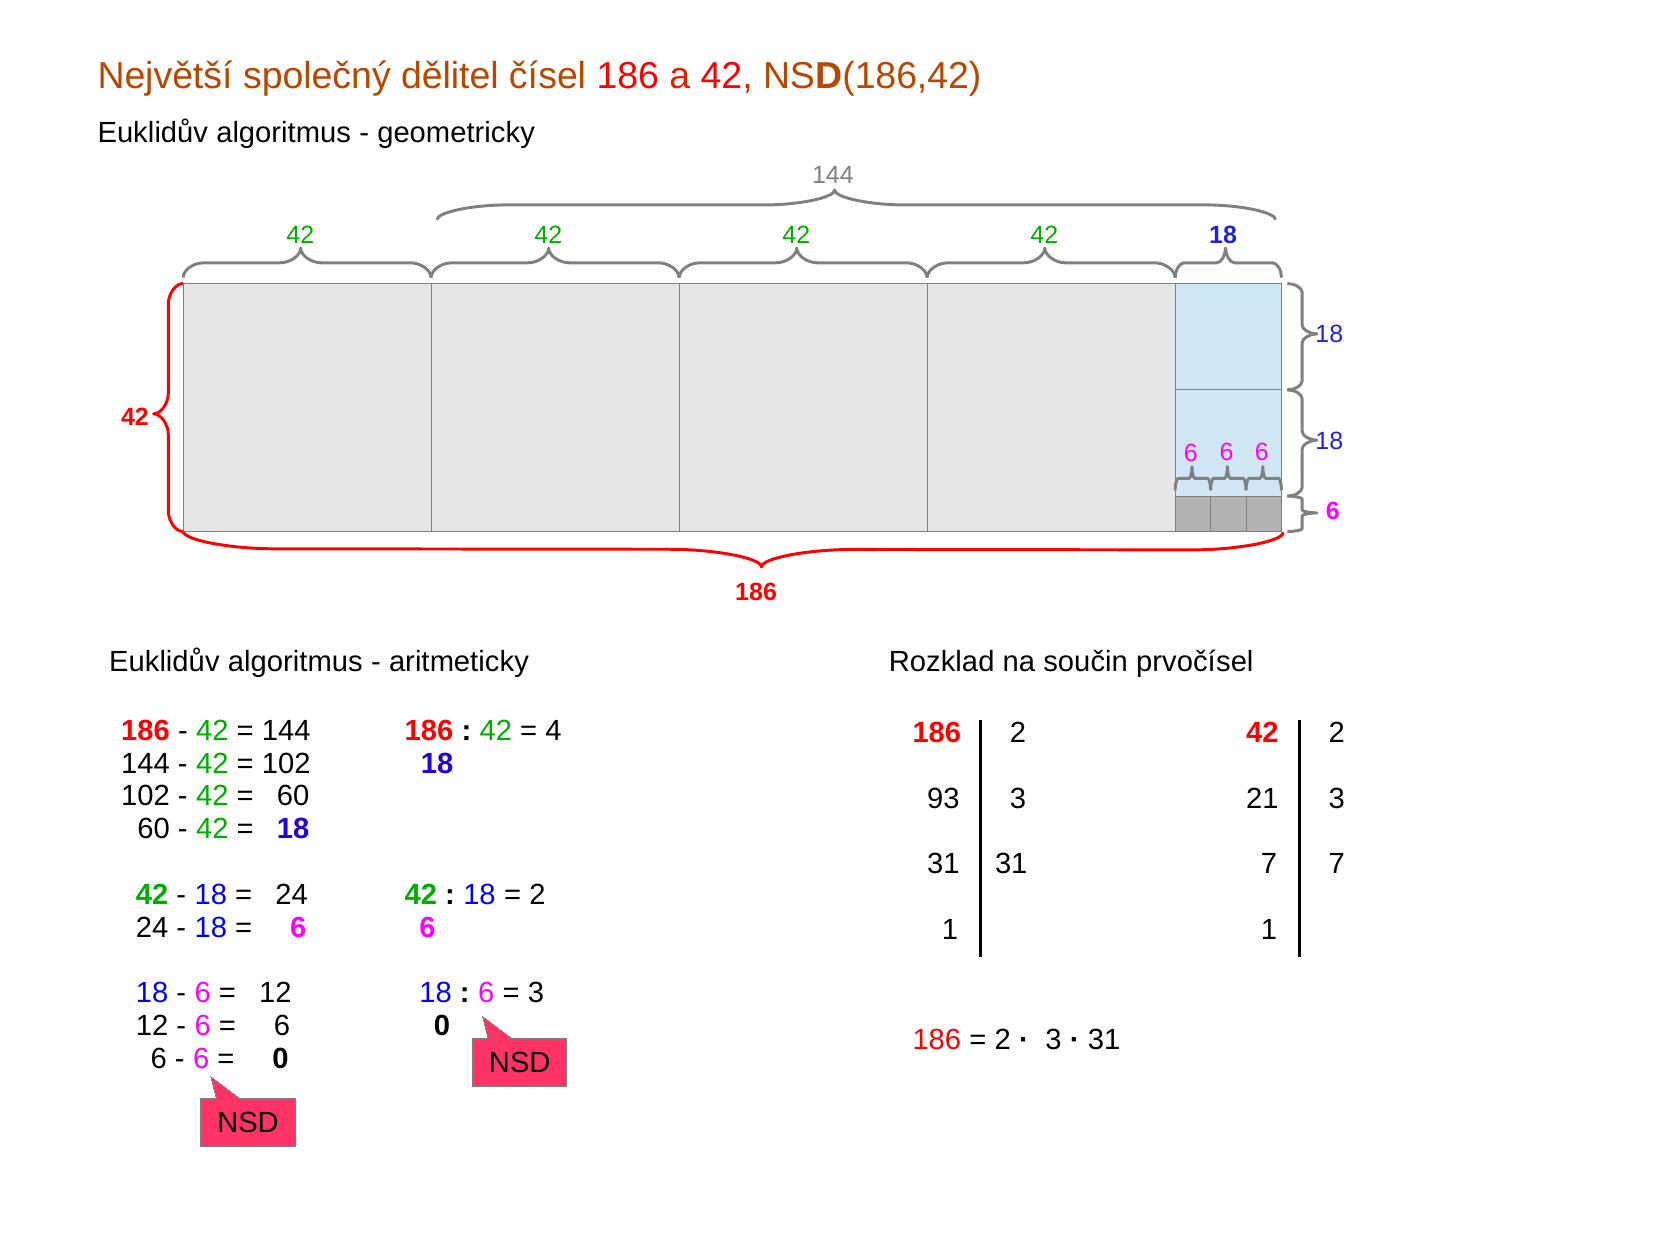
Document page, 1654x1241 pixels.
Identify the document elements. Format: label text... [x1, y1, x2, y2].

text_box Největší společný dělitel čísel 186 a 42, NSD(186,42) [82, 47, 1595, 142]
text_box [1266, 474, 1282, 478]
text_box [183, 283, 1282, 532]
text_box x2 x3 x7 [1299, 708, 1382, 957]
text_box 42 [1015, 213, 1074, 257]
text_box 186 x93 x31 xx1 [897, 708, 980, 955]
text_box [1195, 474, 1224, 478]
text_box 6 [1311, 488, 1355, 533]
text_box 6 [1204, 430, 1240, 474]
text_box Euklidův algoritmus - geometricky [82, 108, 1146, 166]
text_box 18 [1194, 213, 1252, 258]
text_box NSD [200, 1078, 296, 1147]
text_box 42 [106, 395, 164, 439]
text_box x42 x21 xx7 xx1 [1216, 708, 1300, 988]
text_box 18 [1300, 418, 1359, 462]
text_box 42 [767, 213, 826, 257]
text_box 42 [271, 213, 330, 257]
text_box 144 [797, 153, 869, 197]
text_box Rozklad na součin prvočísel [874, 637, 1394, 695]
text_box 42 [519, 213, 578, 257]
text_box NSD [472, 1016, 567, 1087]
text_box 186 = 2 · 3 · 31 [897, 1015, 1146, 1065]
text_box 186 : 42 = 4 x18 x 42 : 18 = 2 x6 x18 : 6 = 3 xx0 [389, 706, 638, 1055]
text_box 6 [1169, 431, 1204, 474]
text_box 18 [1300, 312, 1359, 356]
text_box 186 - 42 = 144 144 - 42 = 102 102 - 42 = x60 060 - 42 = x18 x42 - 18 = x24 x24 - 18 = xx6 x18 - 6 = x12 x12 - 6 = xx6 xx6 - 6 = xx0 [106, 706, 355, 1086]
text_box [1231, 474, 1260, 478]
text_box x2 x3 31 [980, 708, 1063, 957]
text_box 186 [720, 570, 793, 614]
text_box Euklidův algoritmus - aritmeticky [94, 637, 615, 695]
text_box 6 [1240, 430, 1284, 474]
